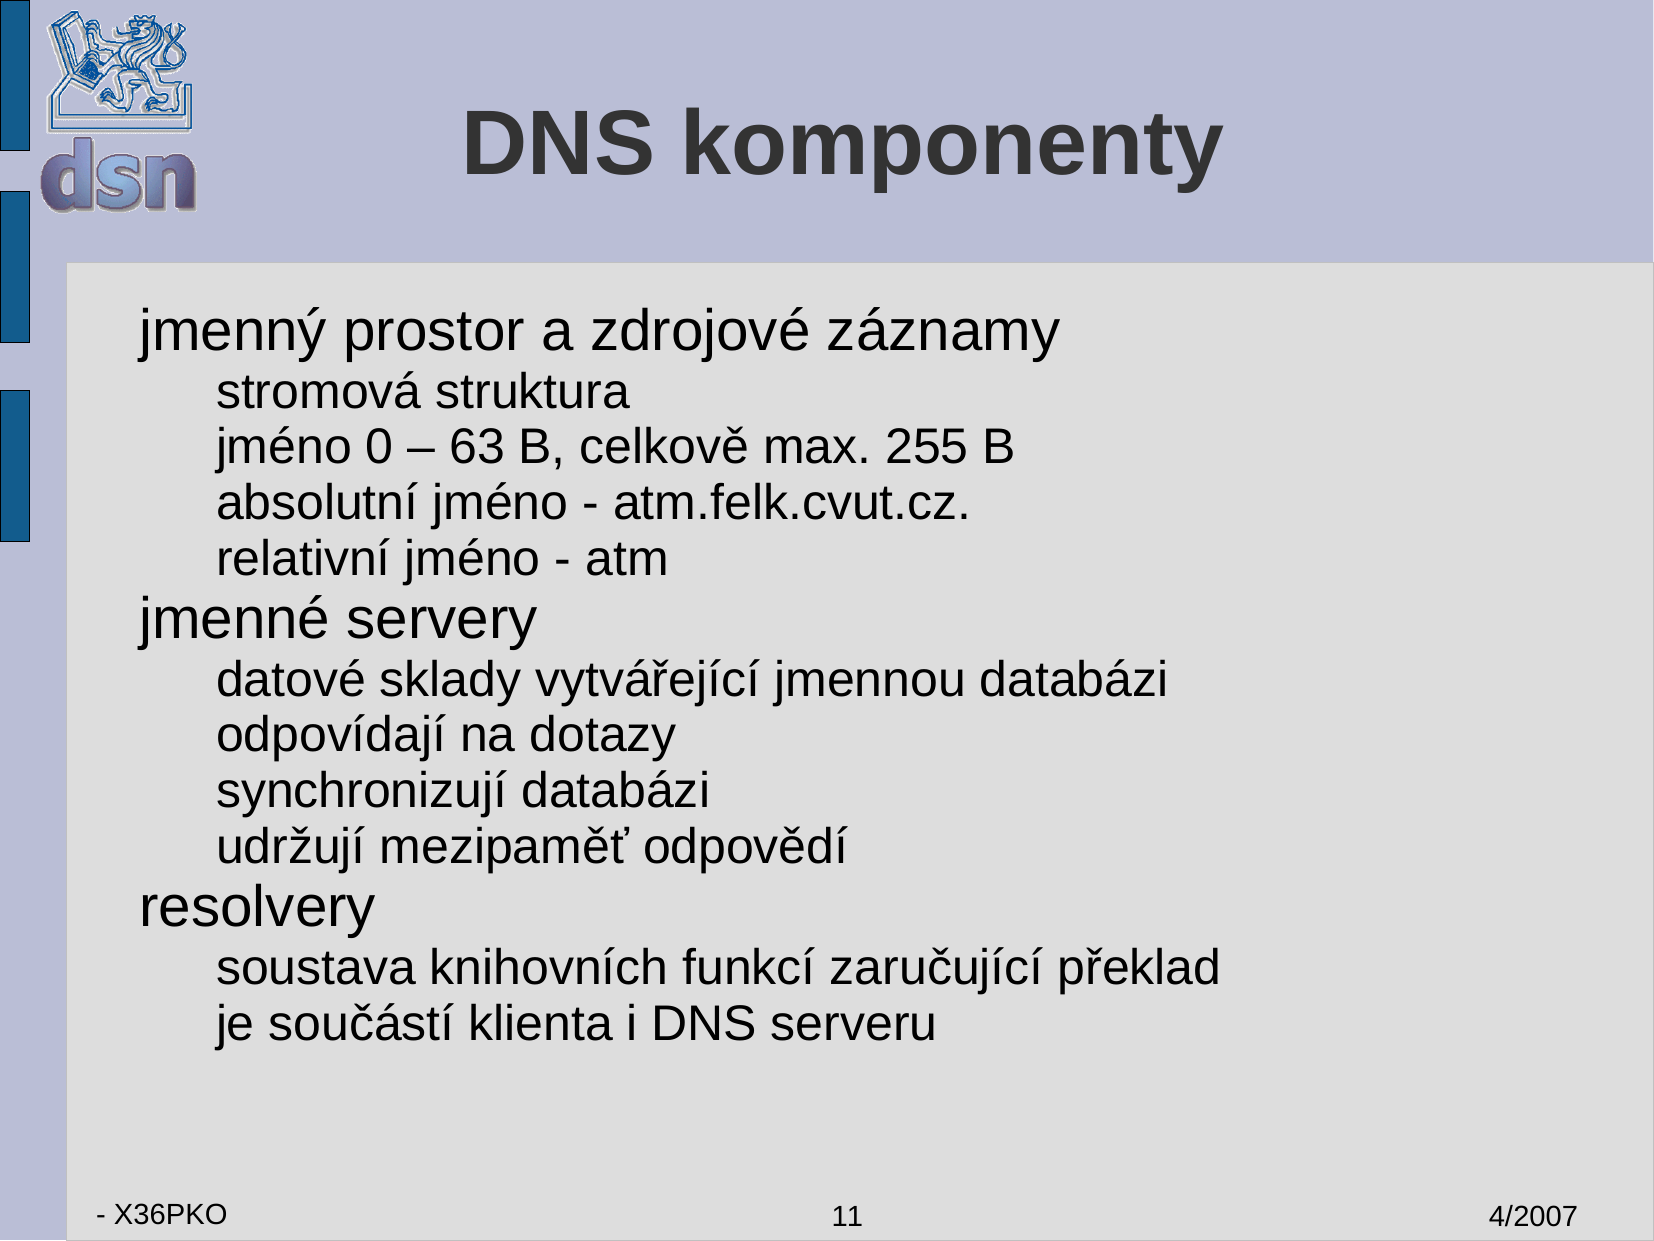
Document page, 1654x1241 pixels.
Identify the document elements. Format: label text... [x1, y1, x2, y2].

title DNS komponenty [210, 39, 1478, 247]
picture [10, 10, 223, 230]
list jmenný prostor a zdrojové záznamy stromová struktura jméno 0 – 63 B, celkově max. 255 B absolutní jméno - atm.felk.cvut.cz. relativní jméno - atm jmenné servery datové sklady vytvářející jmennou databázi odpovídají na dotazy synchronizují databázi udržují mezipaměť odpovědí resolvery soustava knihovních funkcí zaručující překlad je součástí klienta i DNS serveru [121, 297, 1534, 1126]
